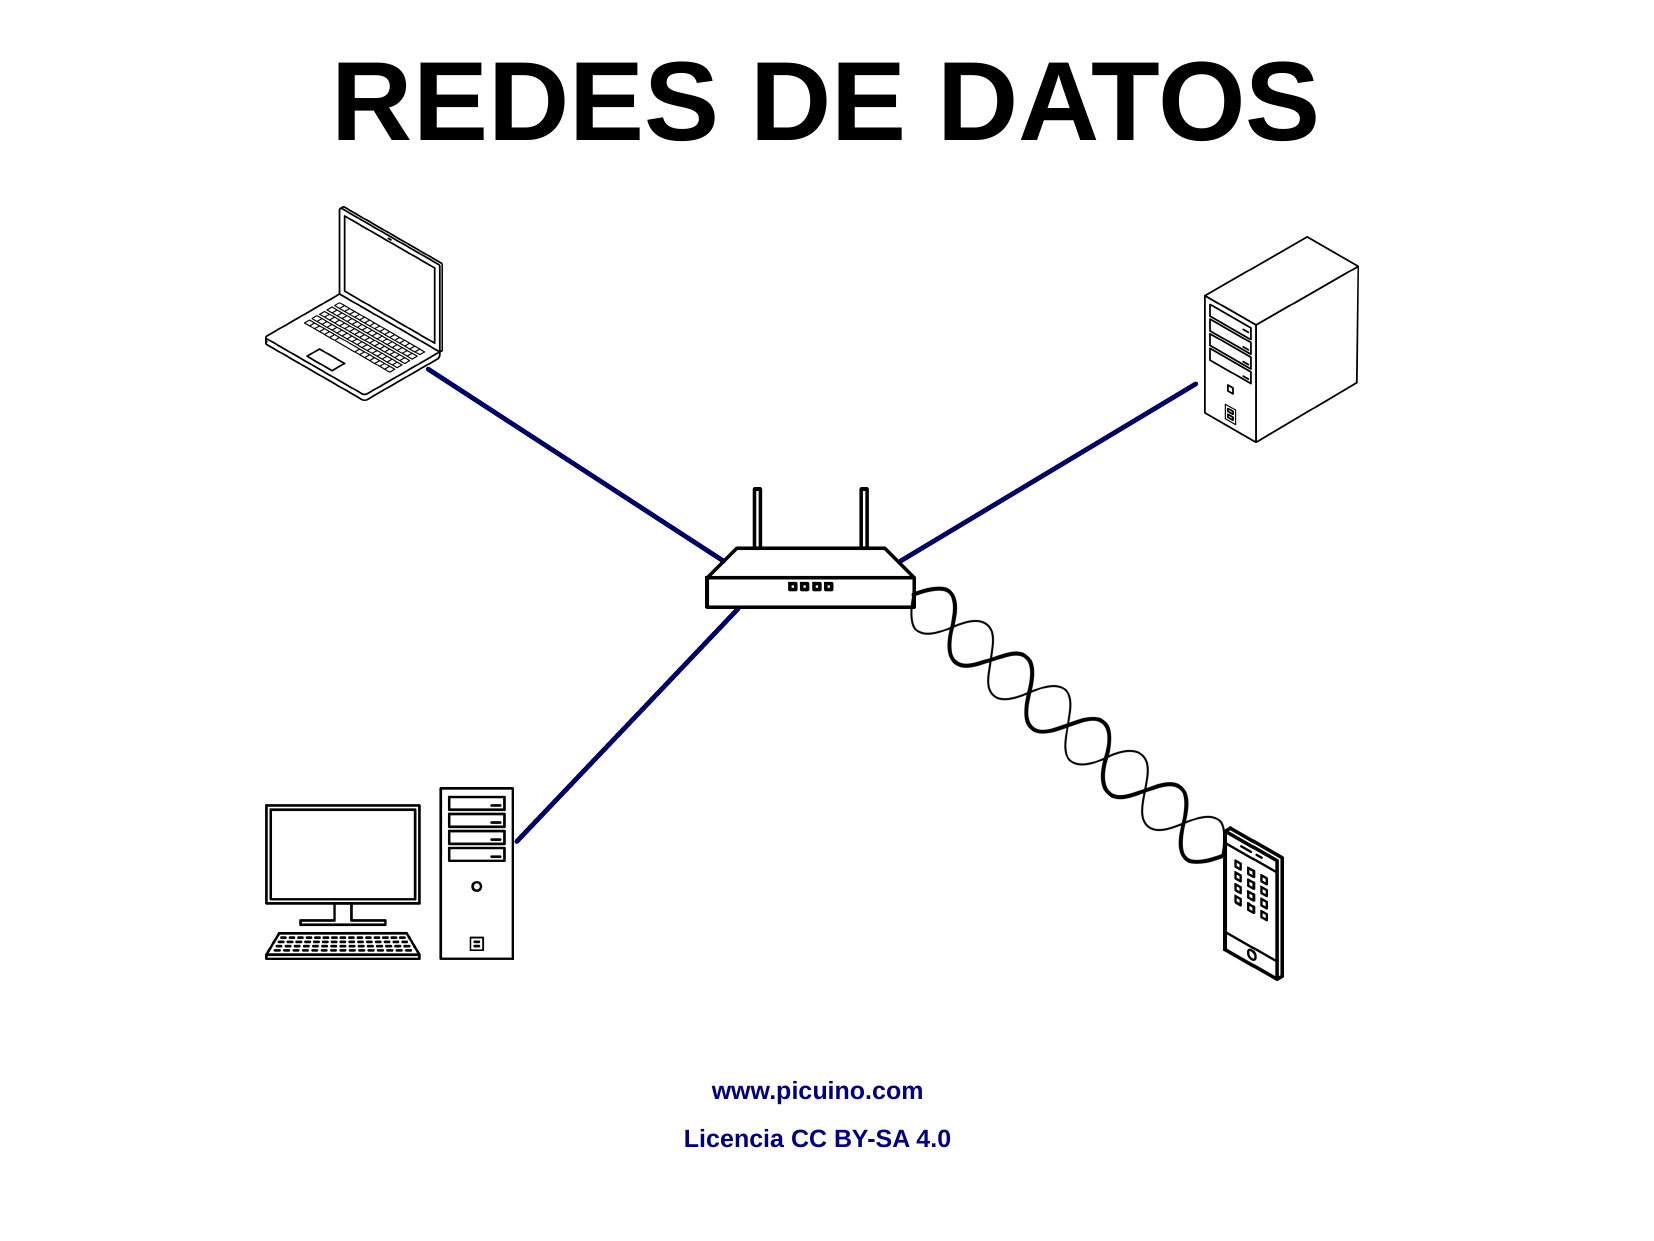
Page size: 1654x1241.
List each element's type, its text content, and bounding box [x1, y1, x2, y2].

picture [265, 787, 514, 960]
picture [265, 206, 443, 401]
title REDES DE DATOS [82, 25, 1571, 178]
picture [705, 487, 1284, 981]
picture [1204, 236, 1359, 443]
text_box www.picuino.com Licencia CC BY-SA 4.0 [0, 1062, 1636, 1223]
